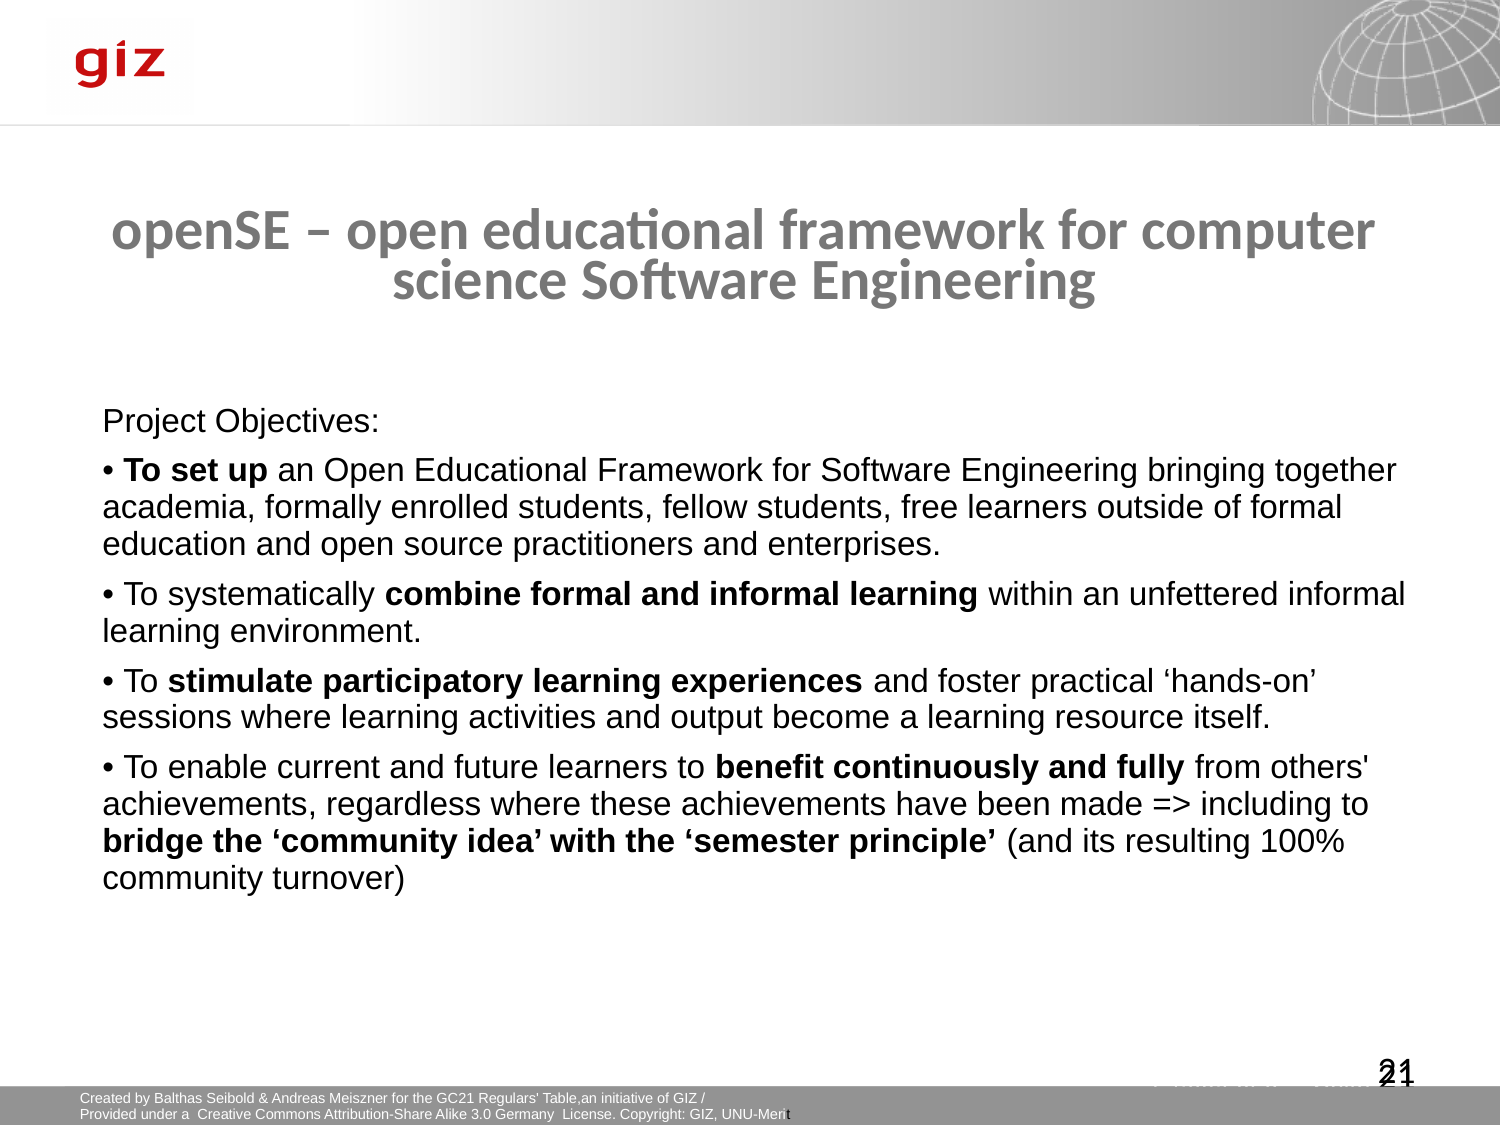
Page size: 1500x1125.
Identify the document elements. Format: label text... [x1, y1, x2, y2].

text_box openSE – open educational framework for computer science Software Engineering [53, 195, 1436, 303]
text_box Project Objectives: • To set up an Open Educational Framework for Software Engineering bringing together academia, formally enrolled students, fellow students, free learners outside of formal education and open source practitioners and enterprises. • To systematically combine formal and informal learning within an unfettered informal learning environment. • To stimulate participatory learning experiences and foster practical ‘hands-on’ sessions where learning activities and output become a learning resource itself. • To enable current and future learners to benefit continuously and fully from others' achievements, regardless where these achievements have been made => including to bridge the ‘community idea’ with the ‘semester principle’ (and its resulting 100% community turnover) [87, 349, 1435, 950]
